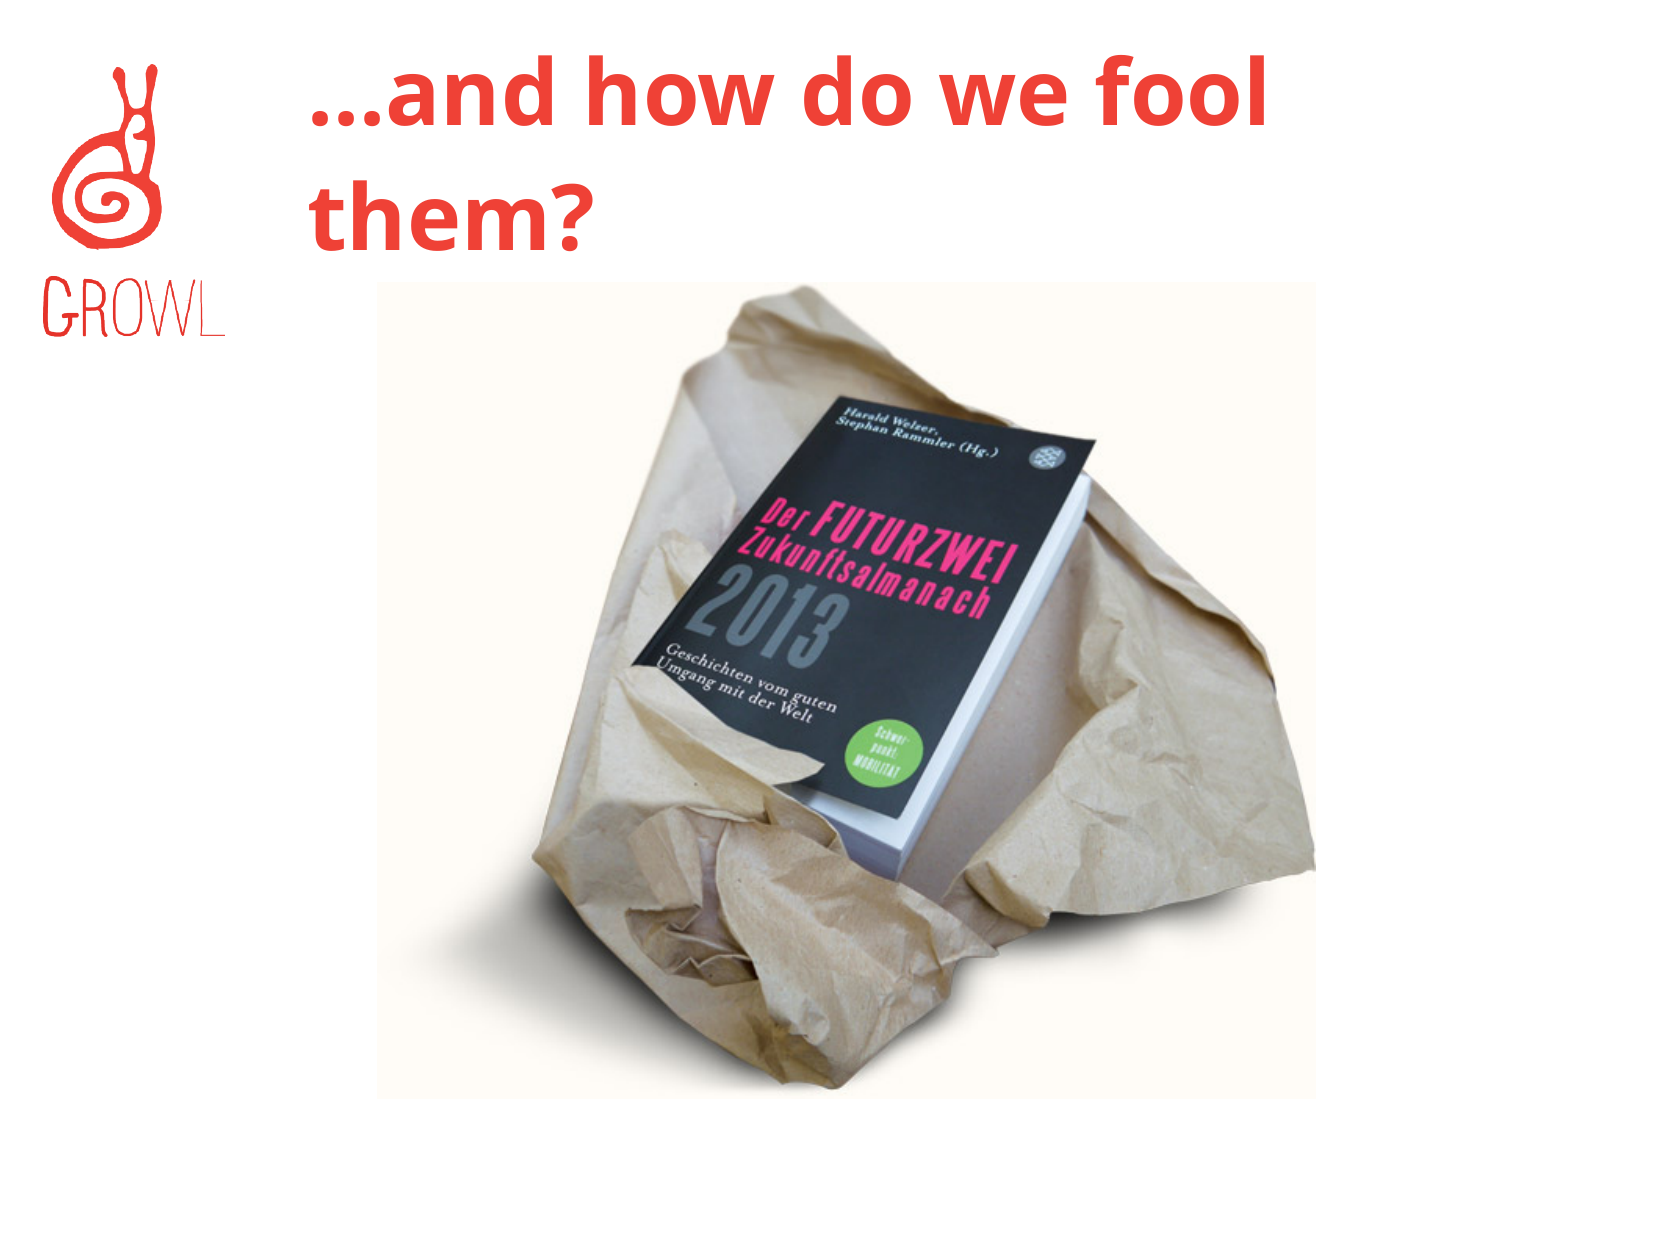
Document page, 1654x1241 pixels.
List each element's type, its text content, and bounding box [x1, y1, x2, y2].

picture [43, 64, 225, 337]
title ...and how do we fool them? [307, 49, 1571, 257]
picture [377, 282, 1316, 1099]
